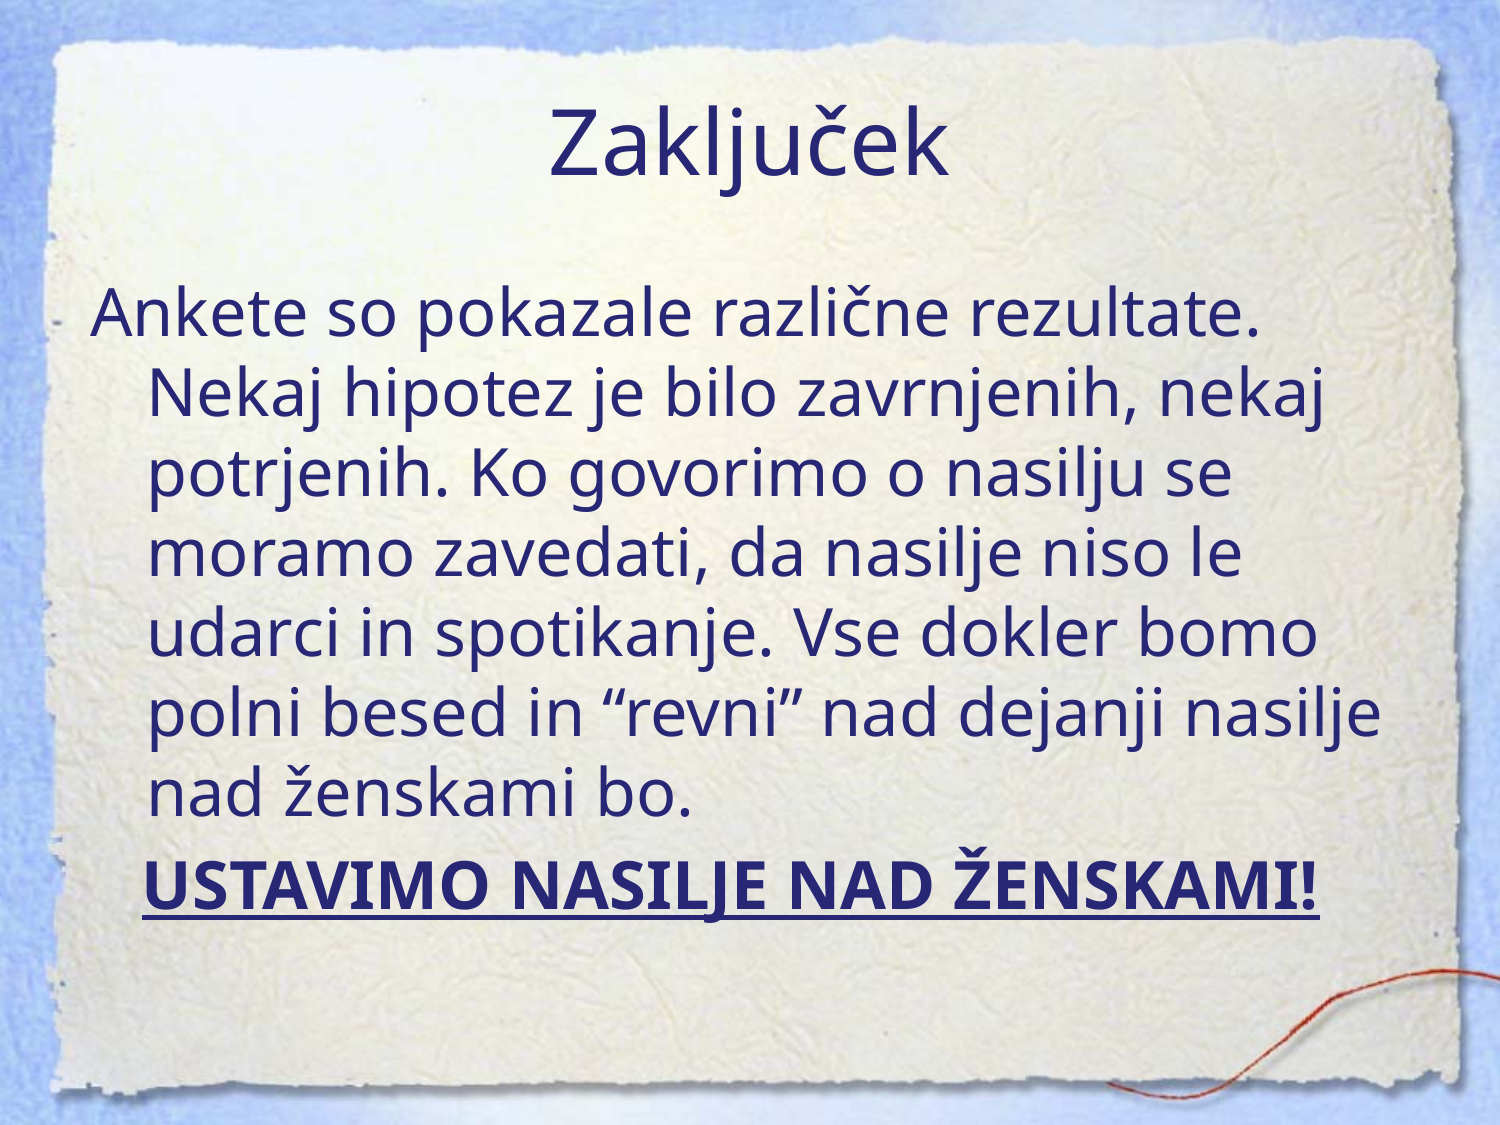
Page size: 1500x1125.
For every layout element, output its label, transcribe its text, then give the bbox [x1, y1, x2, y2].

list Ankete so pokazale različne rezultate. Nekaj hipotez je bilo zavrnjenih, nekaj potrjenih. Ko govorimo o nasilju se moramo zavedati, da nasilje niso le udarci in spotikanje. Vse dokler bomo polni besed in “revni” nad dejanji nasilje nad ženskami bo. USTAVIMO NASILJE NAD ŽENSKAMI! [75, 262, 1425, 1005]
picture [0, 0, 1500, 1125]
title Zaključek [75, 45, 1425, 233]
